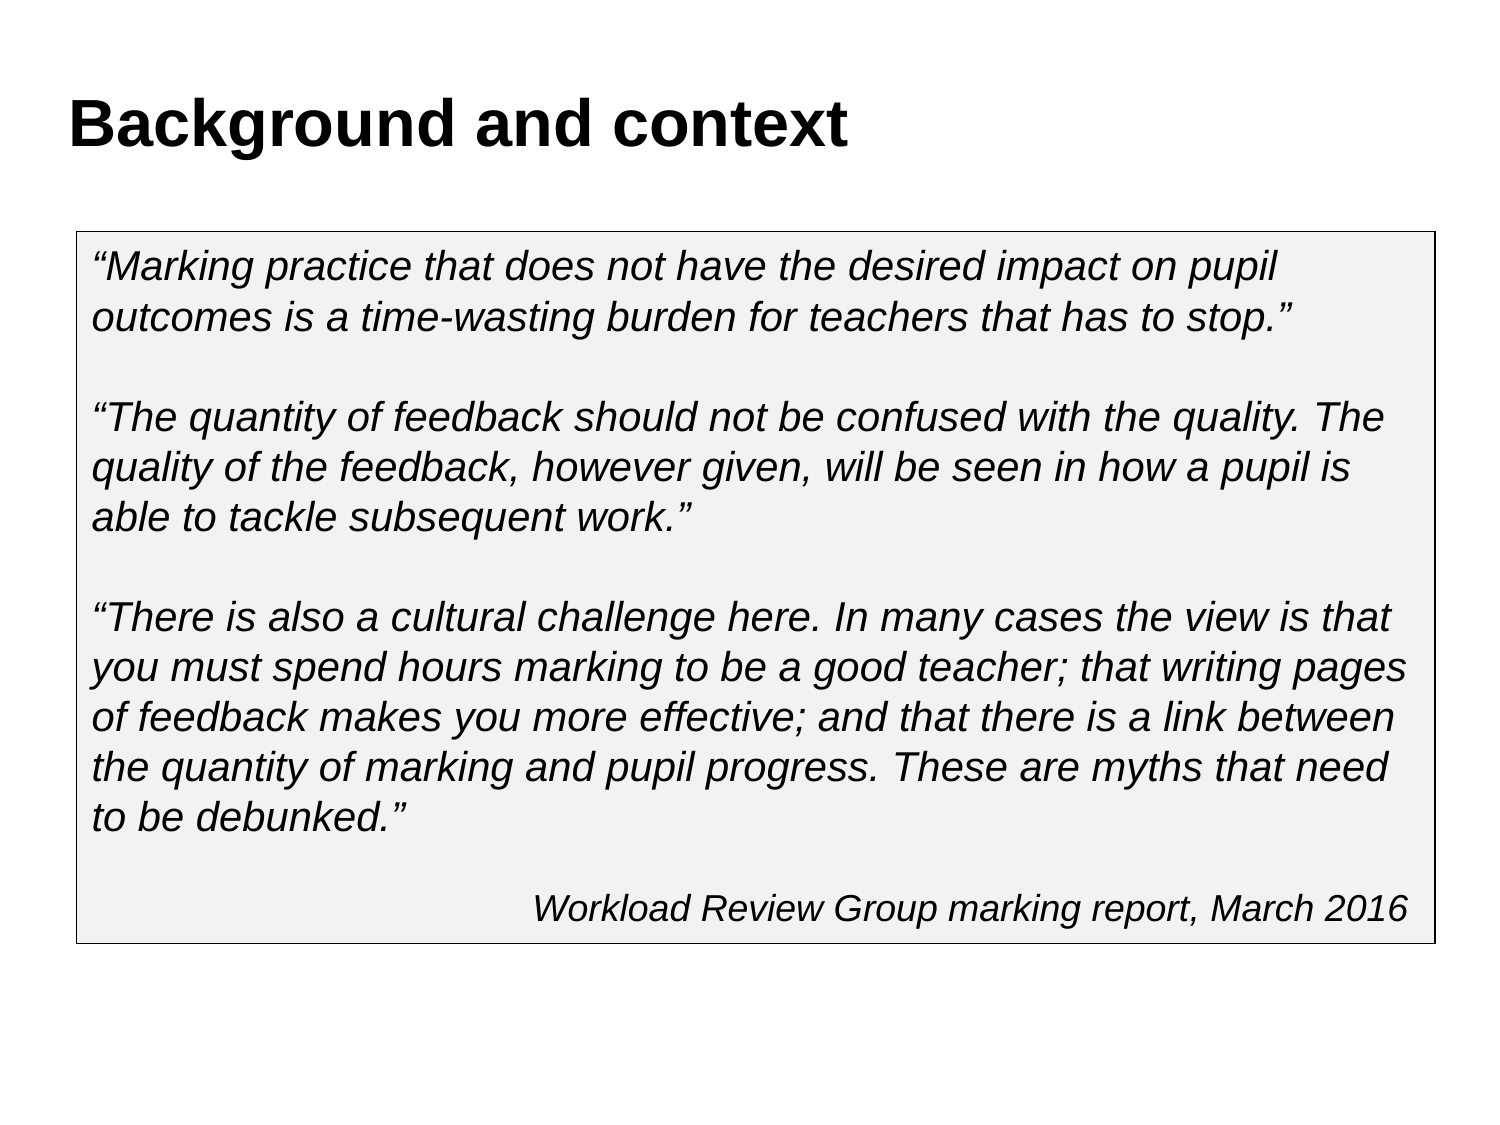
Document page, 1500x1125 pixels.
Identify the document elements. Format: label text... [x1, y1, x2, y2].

text_box “Marking practice that does not have the desired impact on pupil outcomes is a time-wasting burden for teachers that has to stop.” “The quantity of feedback should not be confused with the quality. The quality of the feedback, however given, will be seen in how a pupil is able to tackle subsequent work.” “There is also a cultural challenge here. In many cases the view is that you must spend hours marking to be a good teacher; that writing pages of feedback makes you more effective; and that there is a link between the quantity of marking and pupil progress. These are myths that need to be debunked.” Workload Review Group marking report, March 2016 [76, 231, 1436, 944]
title Background and context [53, 42, 1459, 197]
